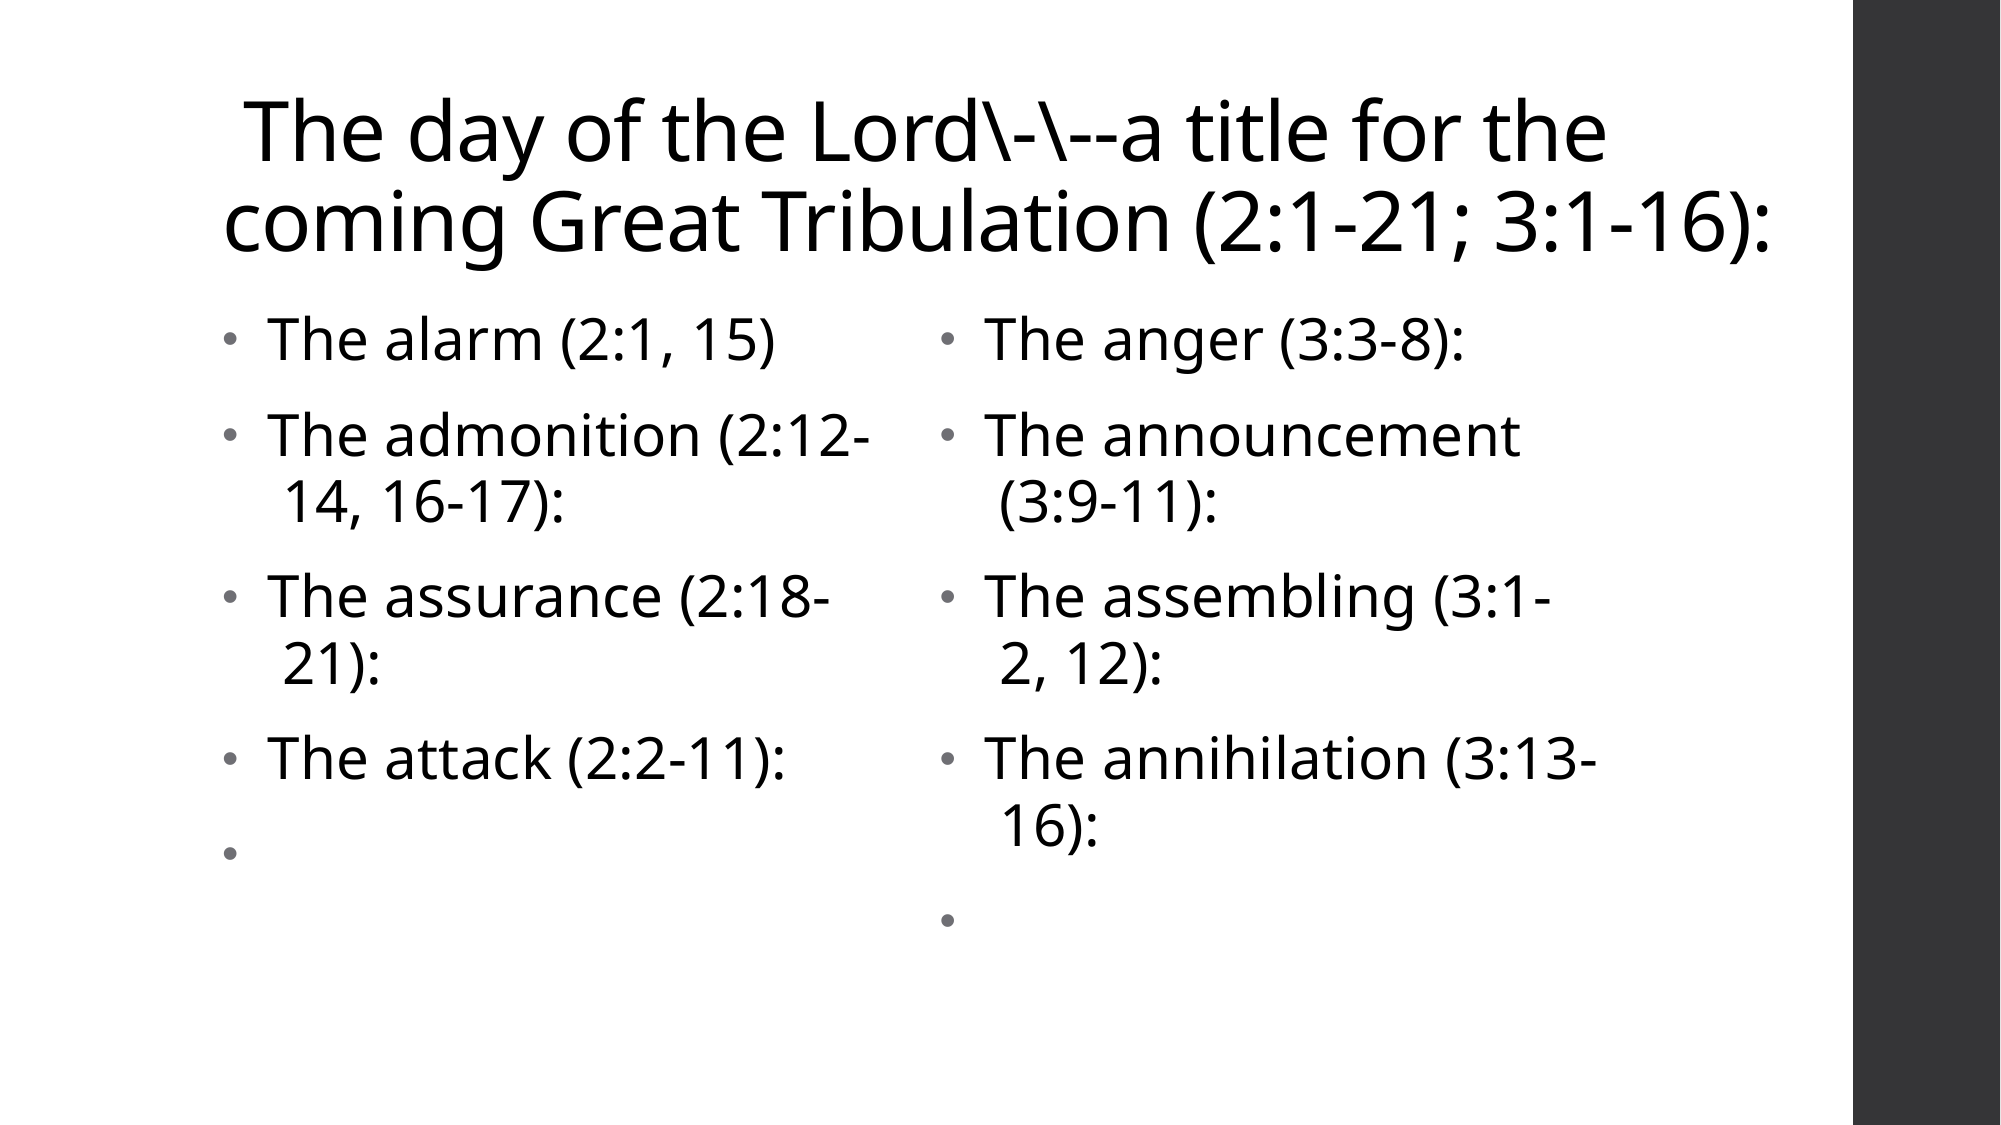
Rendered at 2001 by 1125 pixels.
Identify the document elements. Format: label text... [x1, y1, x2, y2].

title The day of the Lord\-\--a title for the coming Great Tribulation (2:1-21; 3:1-16): [206, 60, 1797, 278]
list The alarm (2:1, 15) The admonition (2:12-14, 16-17): The assurance (2:18-21): The attack (2:2-11): [207, 299, 900, 1014]
list The anger (3:3-8): The announcement (3:9-11): The assembling (3:1-2, 12): The annihilation (3:13-16): [924, 299, 1617, 1014]
